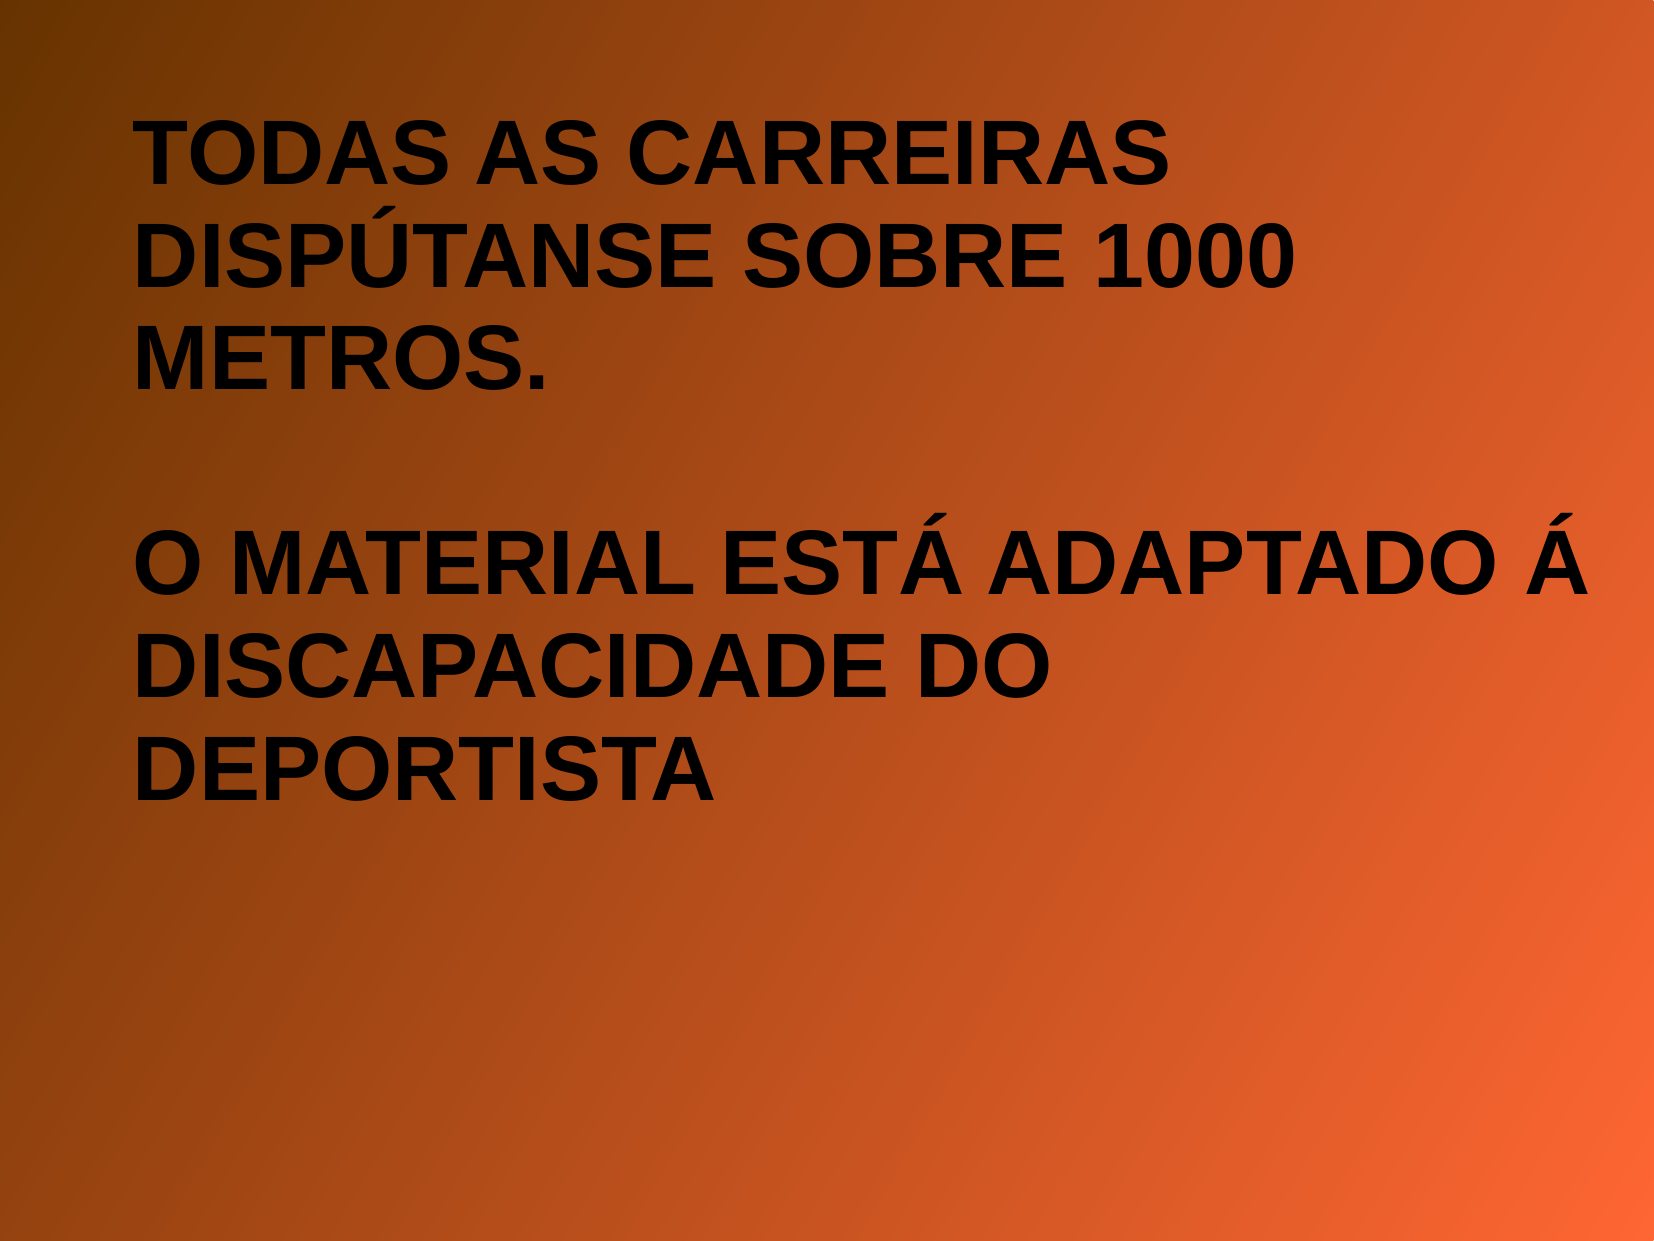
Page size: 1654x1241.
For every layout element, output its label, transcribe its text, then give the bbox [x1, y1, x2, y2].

text_box TODAS AS CARREIRAS DISPÚTANSE SOBRE 1000 METROS. O MATERIAL ESTÁ ADAPTADO Á DISCAPACIDADE DO DEPORTISTA [118, 94, 1619, 930]
